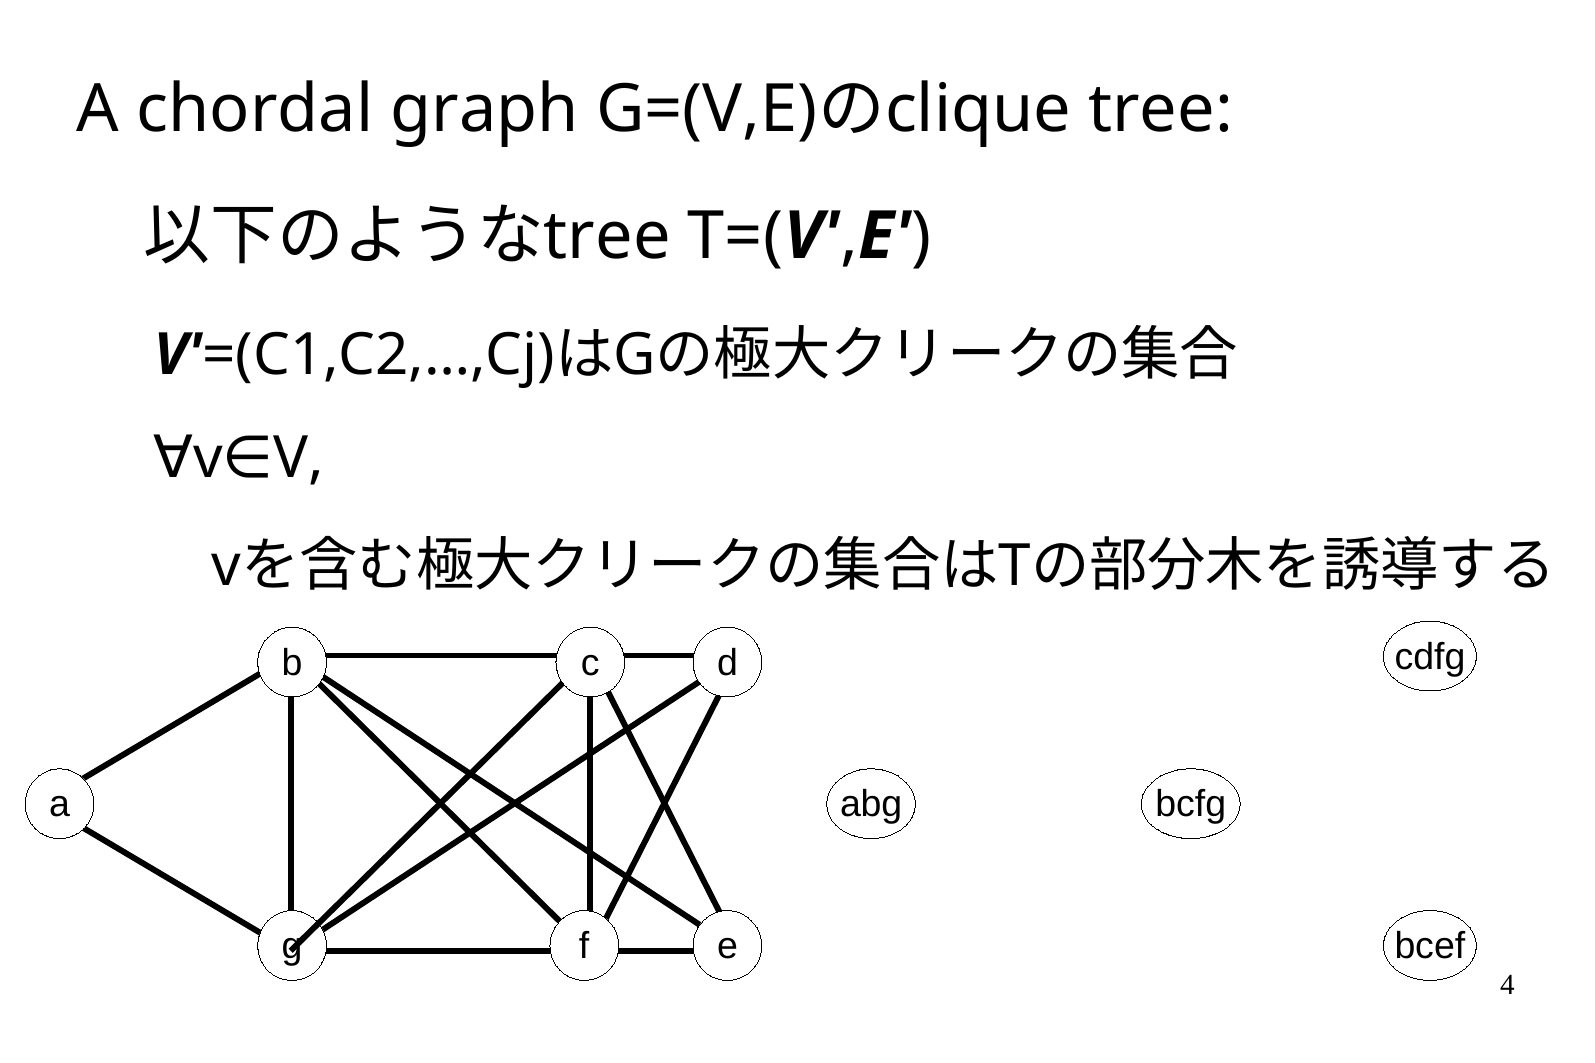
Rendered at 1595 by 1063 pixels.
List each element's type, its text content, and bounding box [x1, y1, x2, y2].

text_box abg [826, 768, 916, 839]
text_box bcfg [1141, 768, 1241, 839]
text_box cdfg [1383, 621, 1477, 691]
text_box e [693, 910, 762, 981]
text_box f [549, 910, 619, 981]
text_box d [693, 627, 762, 697]
text_box g [286, 940, 296, 956]
text_box c [555, 627, 625, 697]
text_box b [257, 627, 327, 697]
text_box bcef [1383, 910, 1477, 981]
text_box g [257, 910, 327, 981]
text_box a [25, 768, 94, 839]
list A chordal graph G=(V,E)のclique tree: 以下のようなtree T=(V',E') V'=(C1,C2,…,Cj)はGの極大クリークの集合 ∀v∈V, vを含む極大クリークの集合はTの部分木を誘導する [59, 54, 1565, 493]
